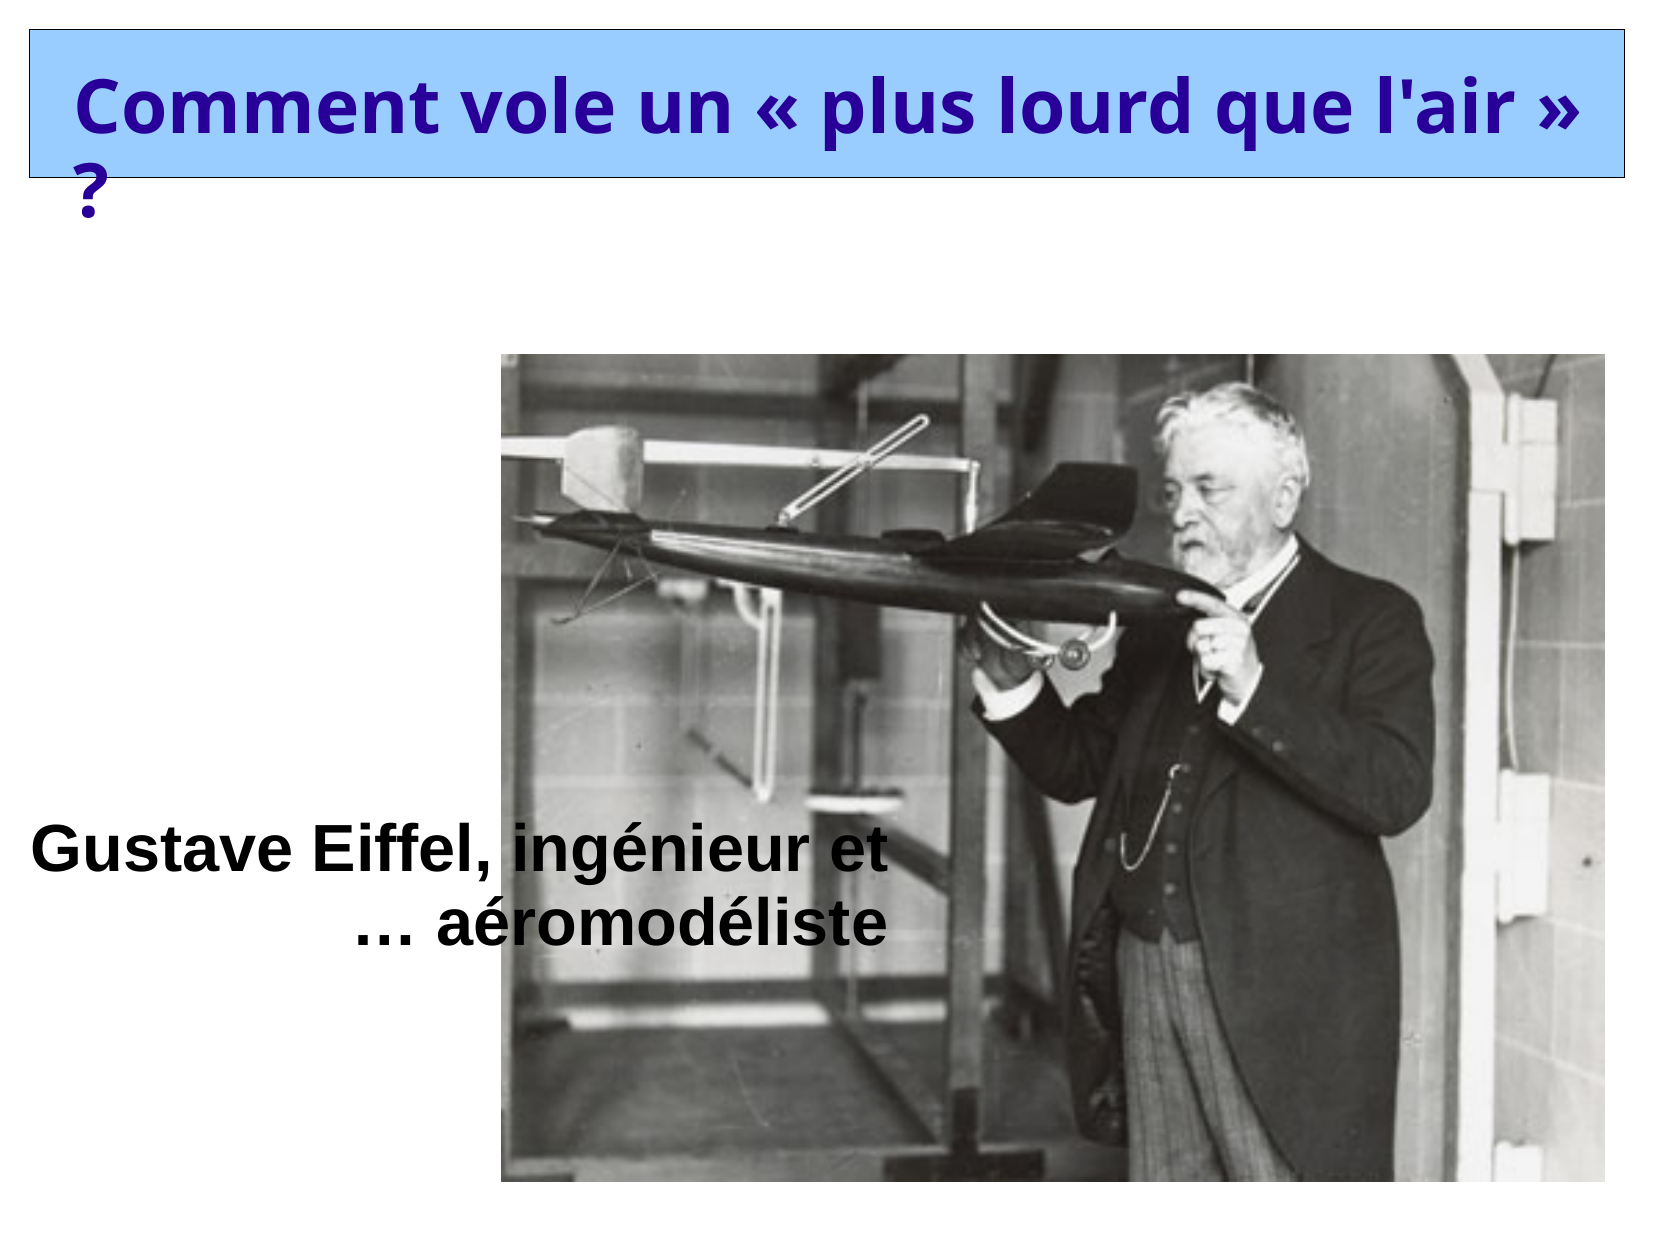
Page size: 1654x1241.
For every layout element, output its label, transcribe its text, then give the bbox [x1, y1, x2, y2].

picture [501, 354, 1605, 1182]
text_box Comment vole un « plus lourd que l'air » ? [59, 59, 1619, 158]
title Gustave Eiffel, ingénieur et … aéromodéliste [29, 797, 1063, 975]
text_box [30, 30, 1624, 177]
